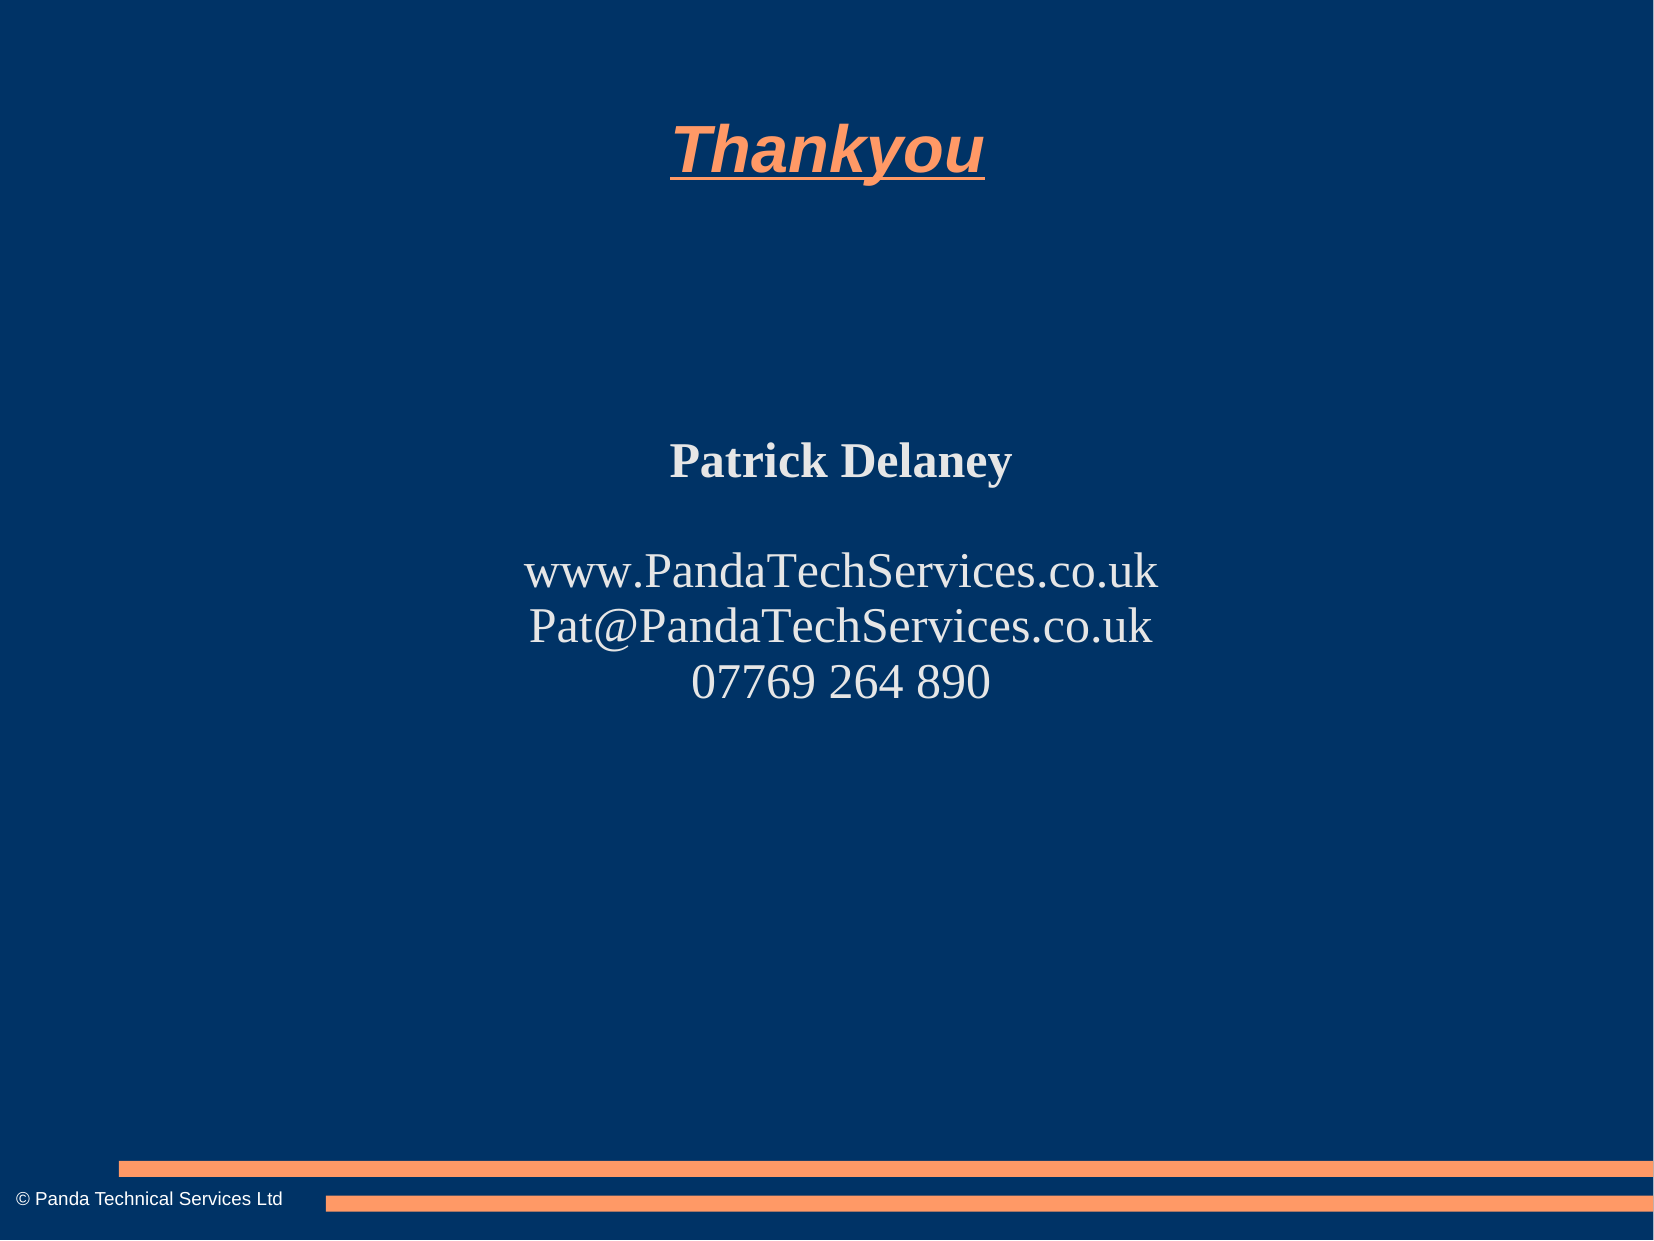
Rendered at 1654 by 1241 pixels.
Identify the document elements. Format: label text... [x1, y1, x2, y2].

text_box © Panda Technical Services Ltd [1, 1181, 297, 1218]
title Thankyou [121, 46, 1534, 254]
list Patrick Delaney www.PandaTechServices.co.uk Pat@PandaTechServices.co.uk 07769 264 890 [121, 322, 1561, 1132]
